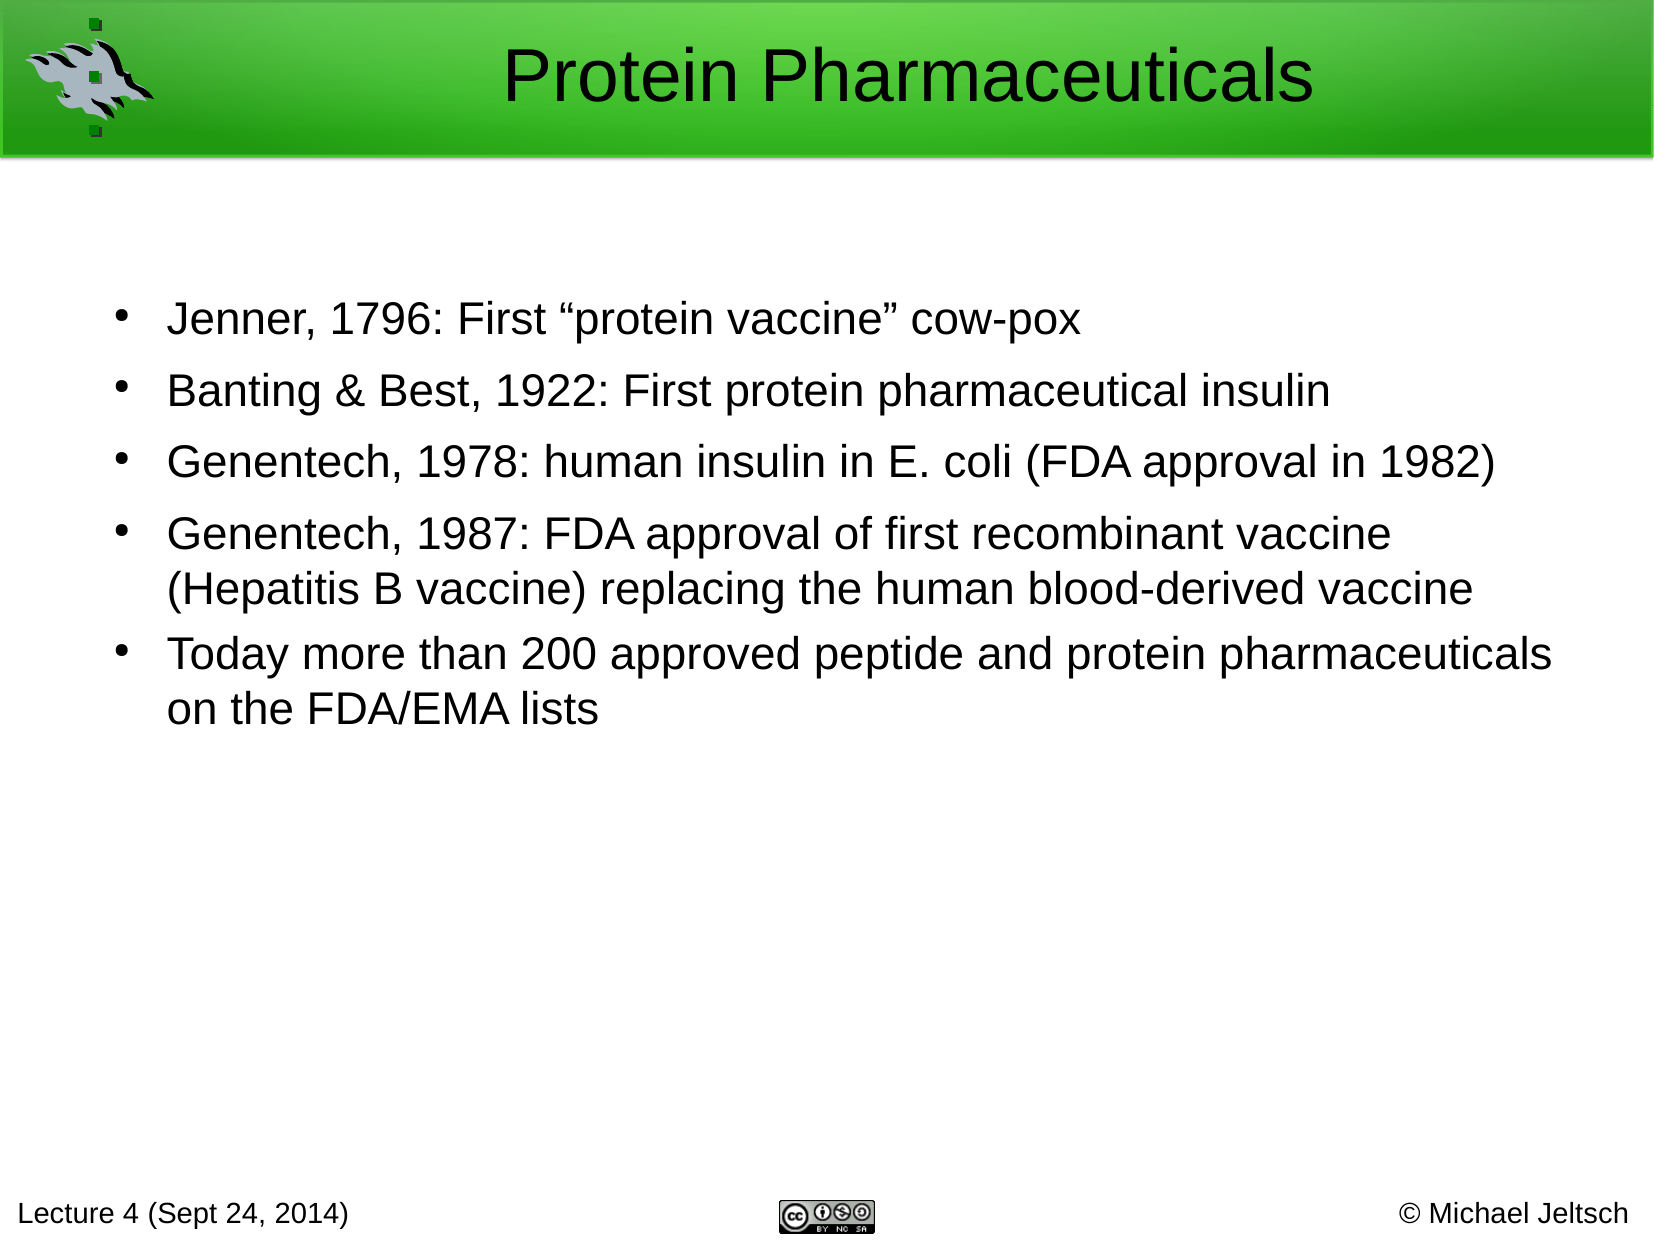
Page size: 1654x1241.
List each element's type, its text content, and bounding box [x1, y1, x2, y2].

title [112, 99, 1388, 281]
picture [779, 1200, 875, 1234]
text_box Jenner, 1796: First “protein vaccine” cow-pox Banting & Best, 1922: First protein pharmaceutical insulin Genentech, 1978: human insulin in E. coli (FDA approval in 1982) Genentech, 1987: FDA approval of first recombinant vaccine (Hepatitis B vaccine) replacing the human blood-derived vaccine Today more than 200 approved peptide and protein pharmaceuticals on the FDA/EMA lists [81, 281, 1569, 957]
title Protein Pharmaceuticals [289, 30, 1531, 121]
